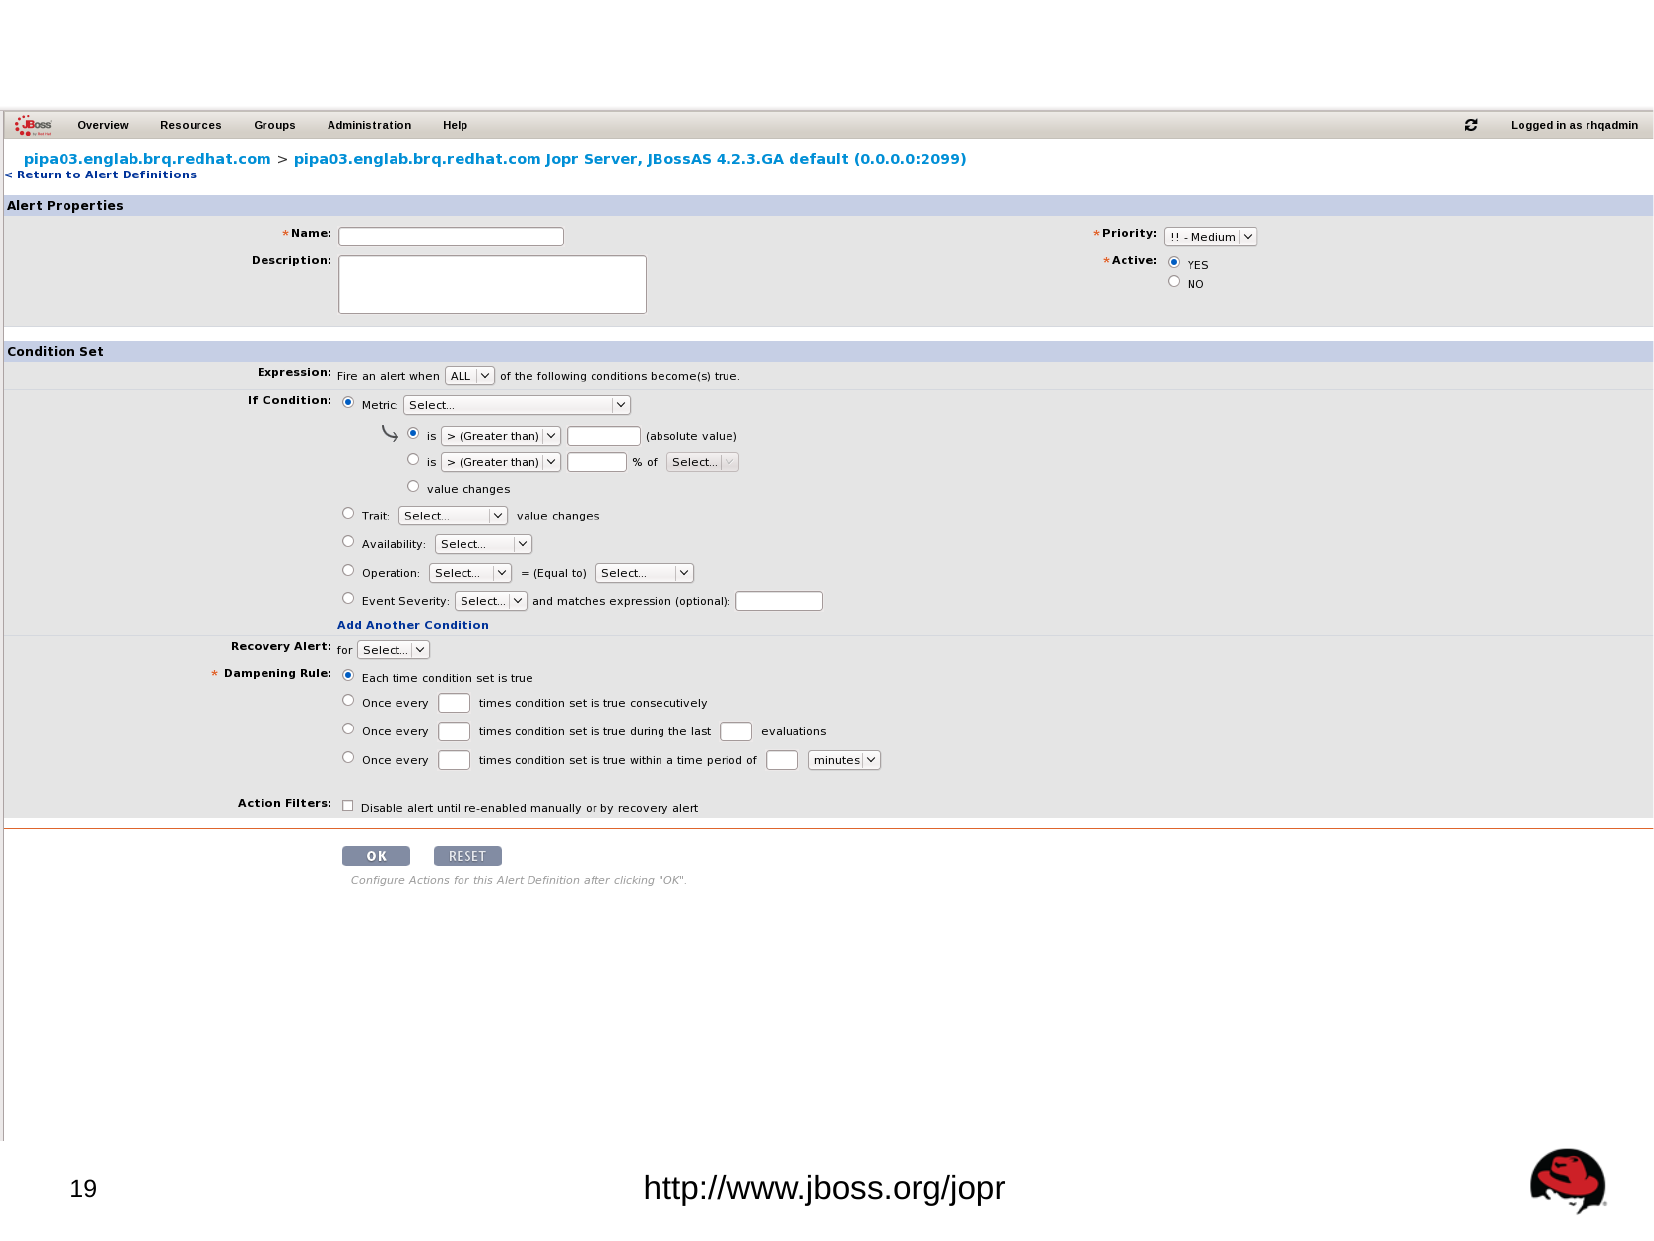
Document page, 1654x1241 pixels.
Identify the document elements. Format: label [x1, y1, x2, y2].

picture [1529, 1146, 1613, 1224]
picture [0, 106, 1654, 1141]
